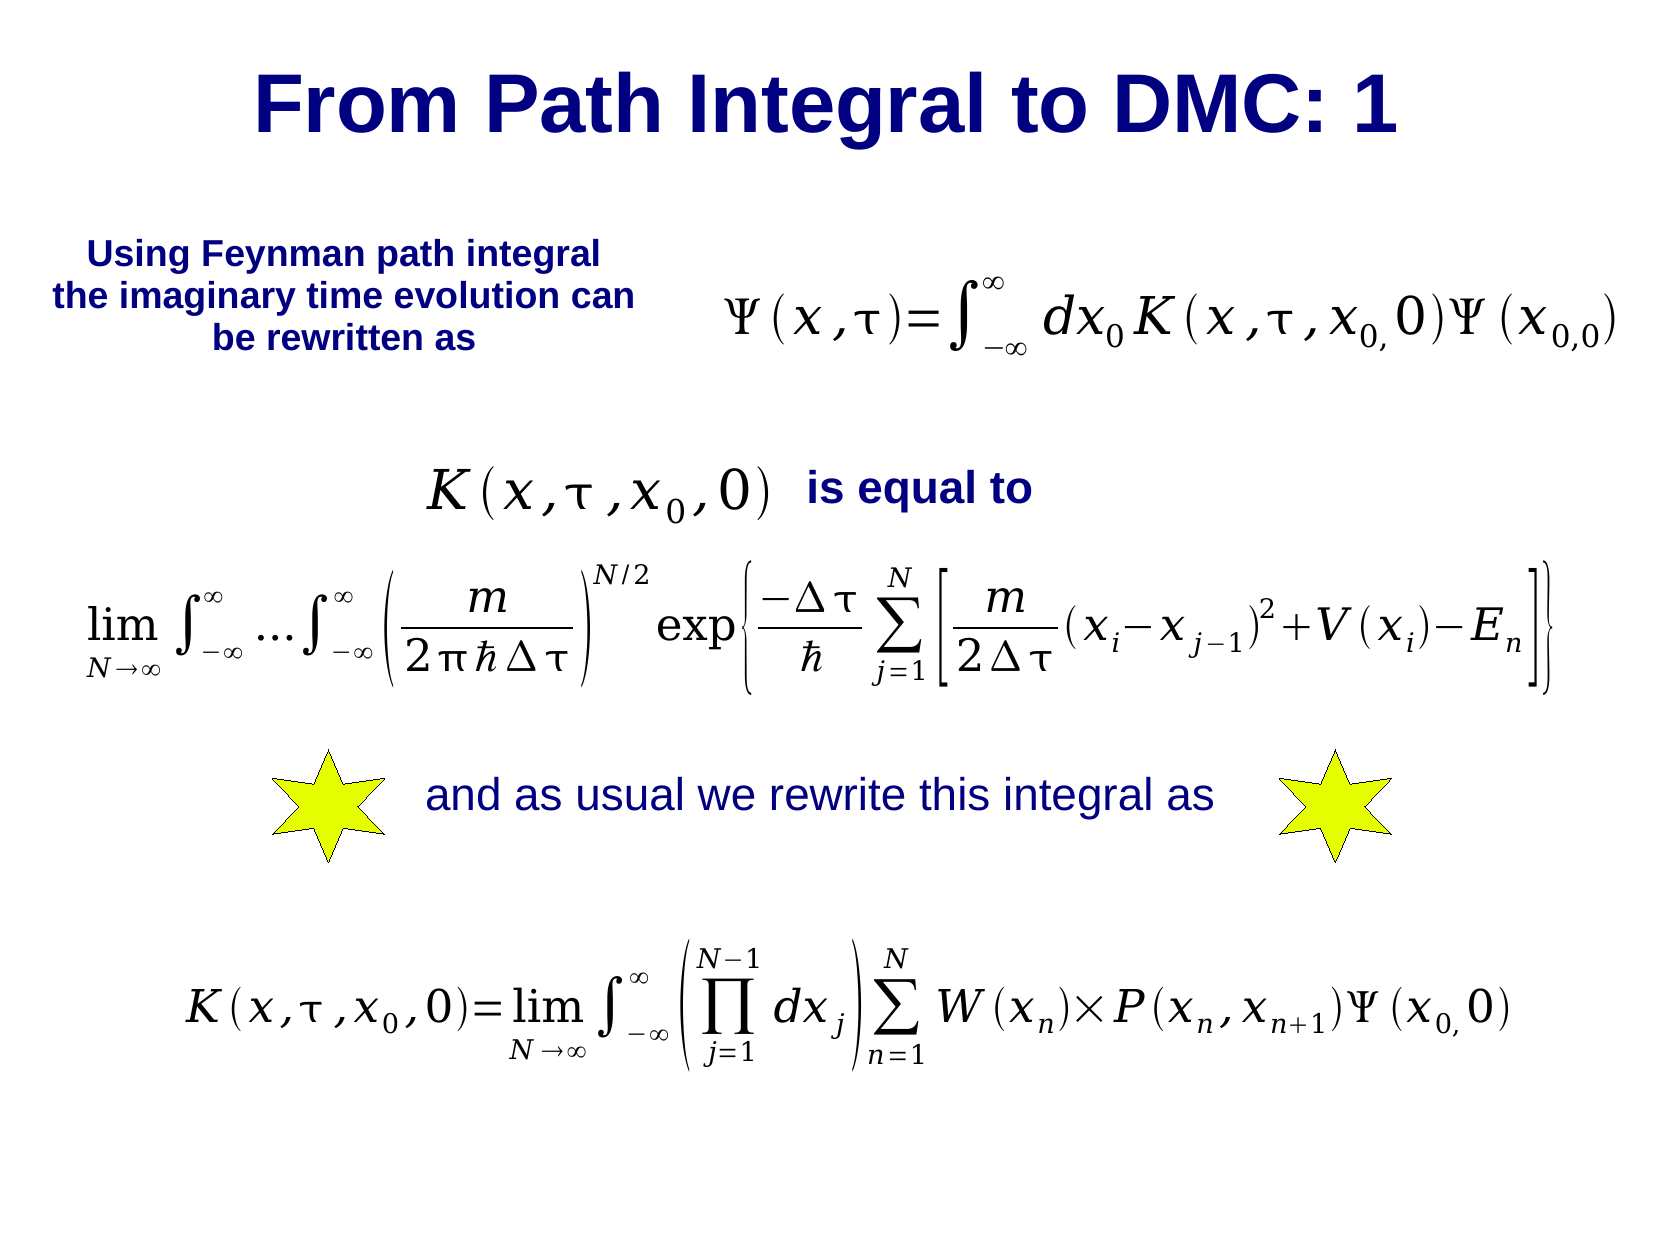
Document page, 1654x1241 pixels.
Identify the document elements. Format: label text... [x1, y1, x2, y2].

text_box [1279, 749, 1392, 863]
chart [410, 457, 786, 532]
chart [72, 556, 1571, 696]
text_box [272, 749, 385, 863]
text_box is equal to [769, 454, 1071, 529]
chart [711, 262, 1632, 364]
text_box and as usual we rewrite this integral as [388, 761, 1252, 834]
text_box Using Feynman path integral the imaginary time evolution can be rewritten as [37, 225, 676, 386]
title From Path Integral to DMC: 1 [82, 0, 1571, 208]
chart [171, 937, 1522, 1076]
